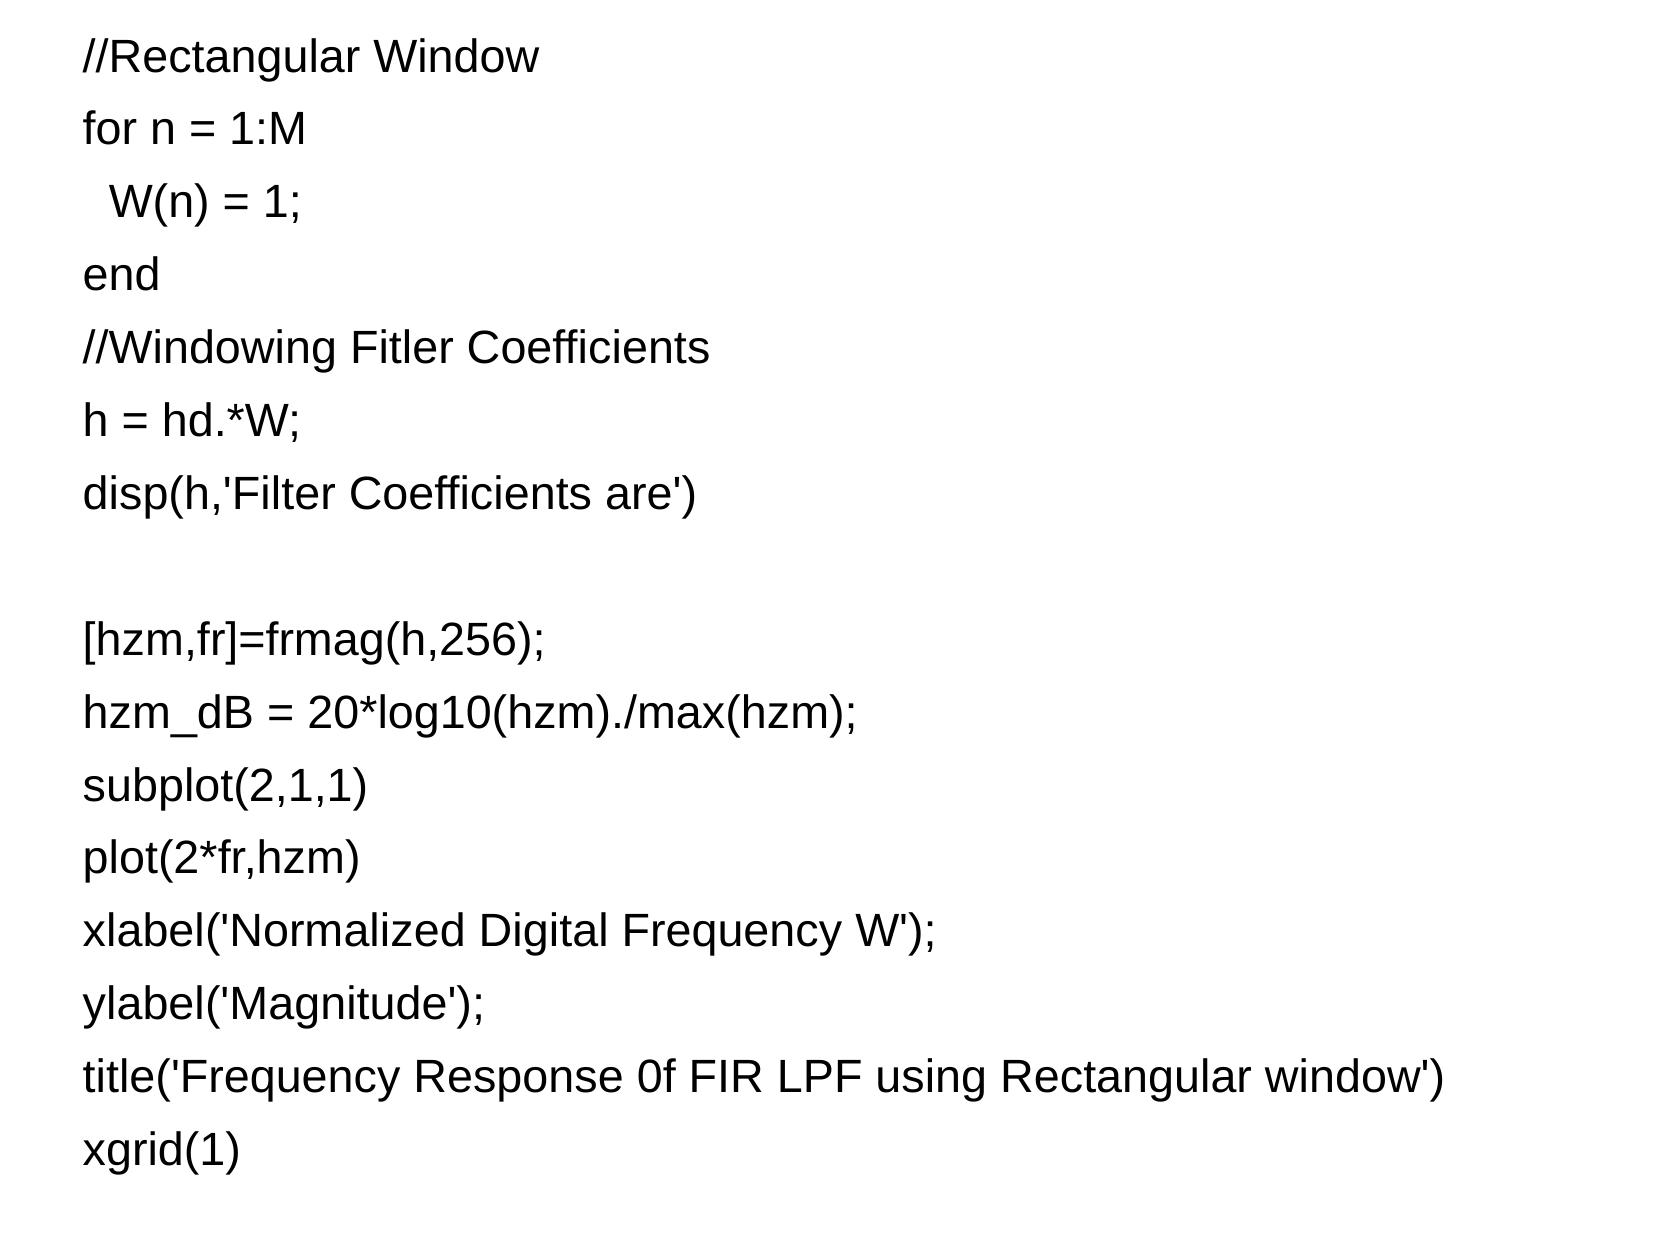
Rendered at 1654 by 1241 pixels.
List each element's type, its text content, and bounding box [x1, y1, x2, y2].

list //Rectangular Window for n = 1:M W(n) = 1; end //Windowing Fitler Coefficients h = hd.*W; disp(h,'Filter Coefficients are') [hzm,fr]=frmag(h,256); hzm_dB = 20*log10(hzm)./max(hzm); subplot(2,1,1) plot(2*fr,hzm) xlabel('Normalized Digital Frequency W'); ylabel('Magnitude'); title('Frequency Response 0f FIR LPF using Rectangular window') xgrid(1) [82, 30, 1571, 1186]
